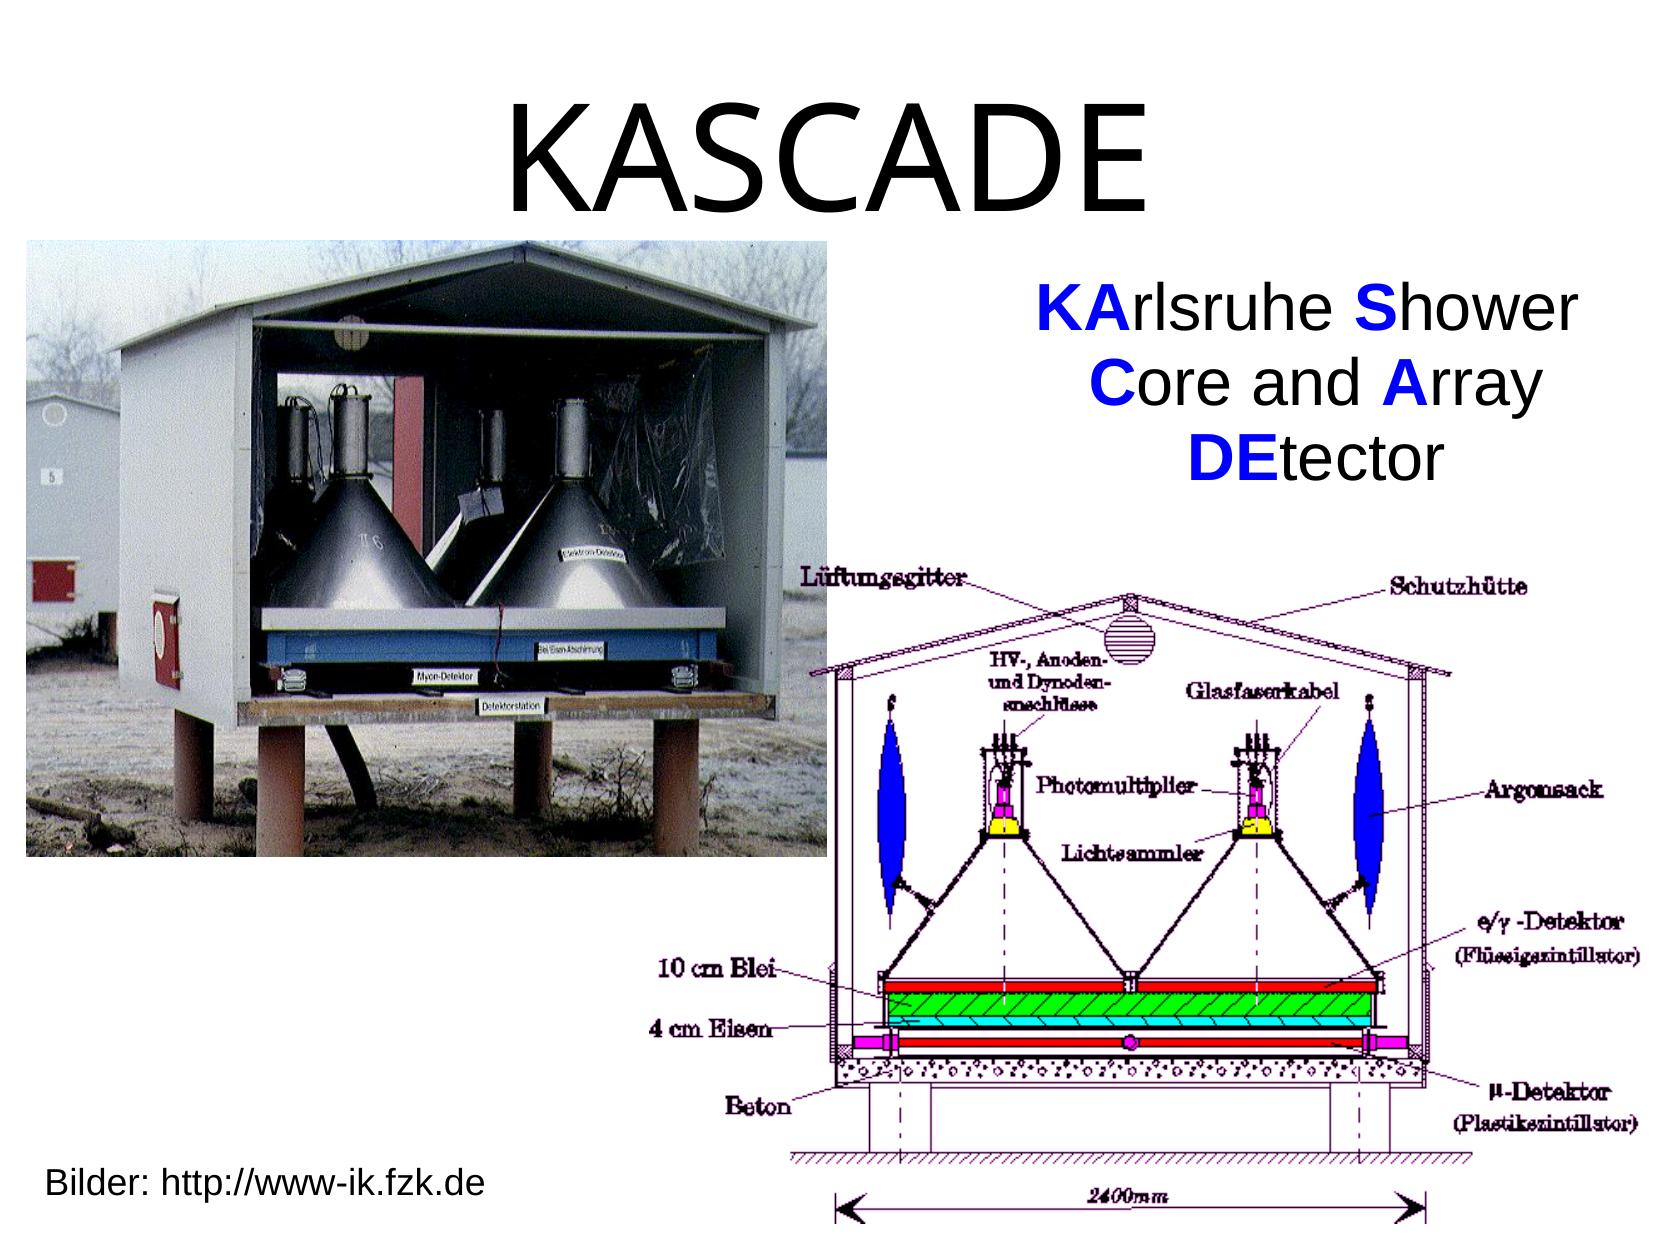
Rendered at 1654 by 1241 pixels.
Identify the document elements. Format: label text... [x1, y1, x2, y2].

text_box Bilder: http://www-ik.fzk.de [29, 1153, 499, 1211]
text_box KArlsruhe Shower Core and Array DEtector [1020, 262, 1595, 502]
picture [26, 240, 1647, 1224]
title KASCADE [29, 49, 1625, 257]
